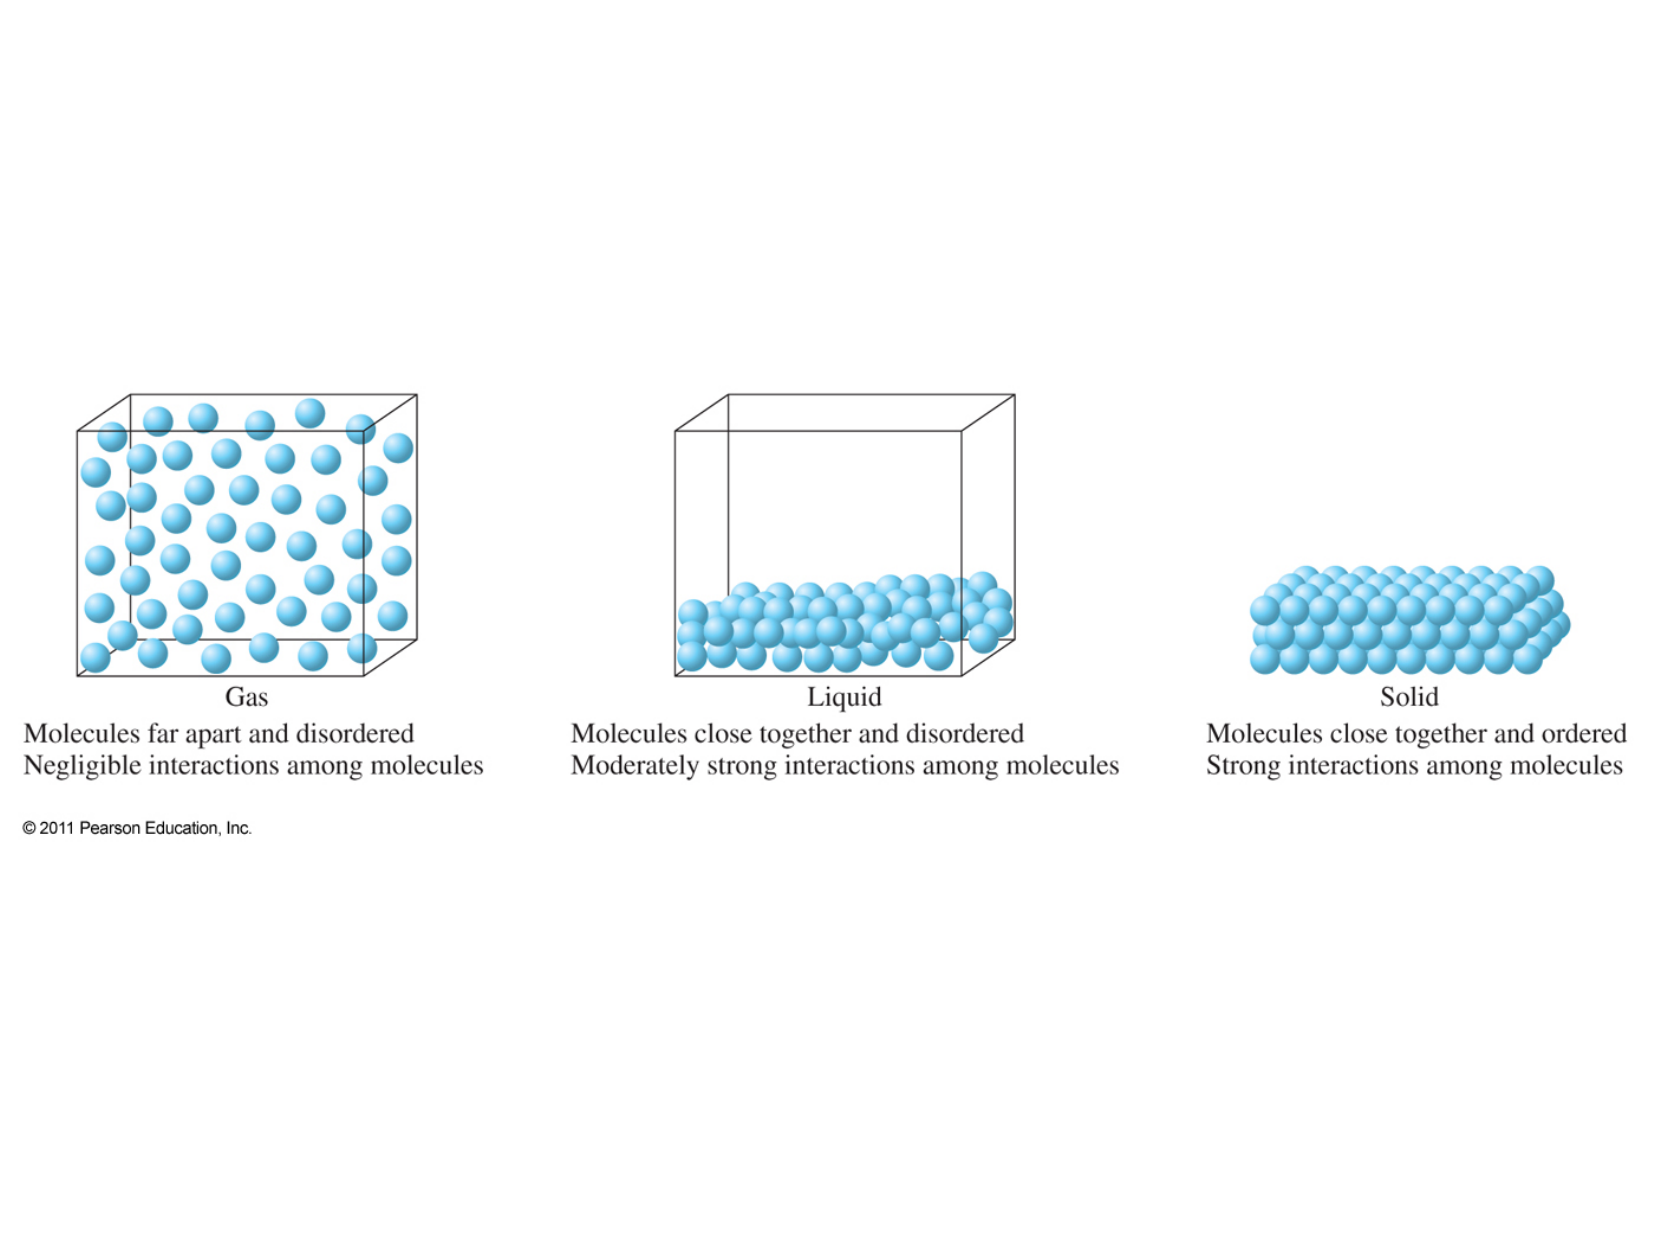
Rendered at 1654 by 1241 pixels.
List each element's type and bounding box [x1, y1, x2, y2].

picture [0, 367, 1654, 873]
